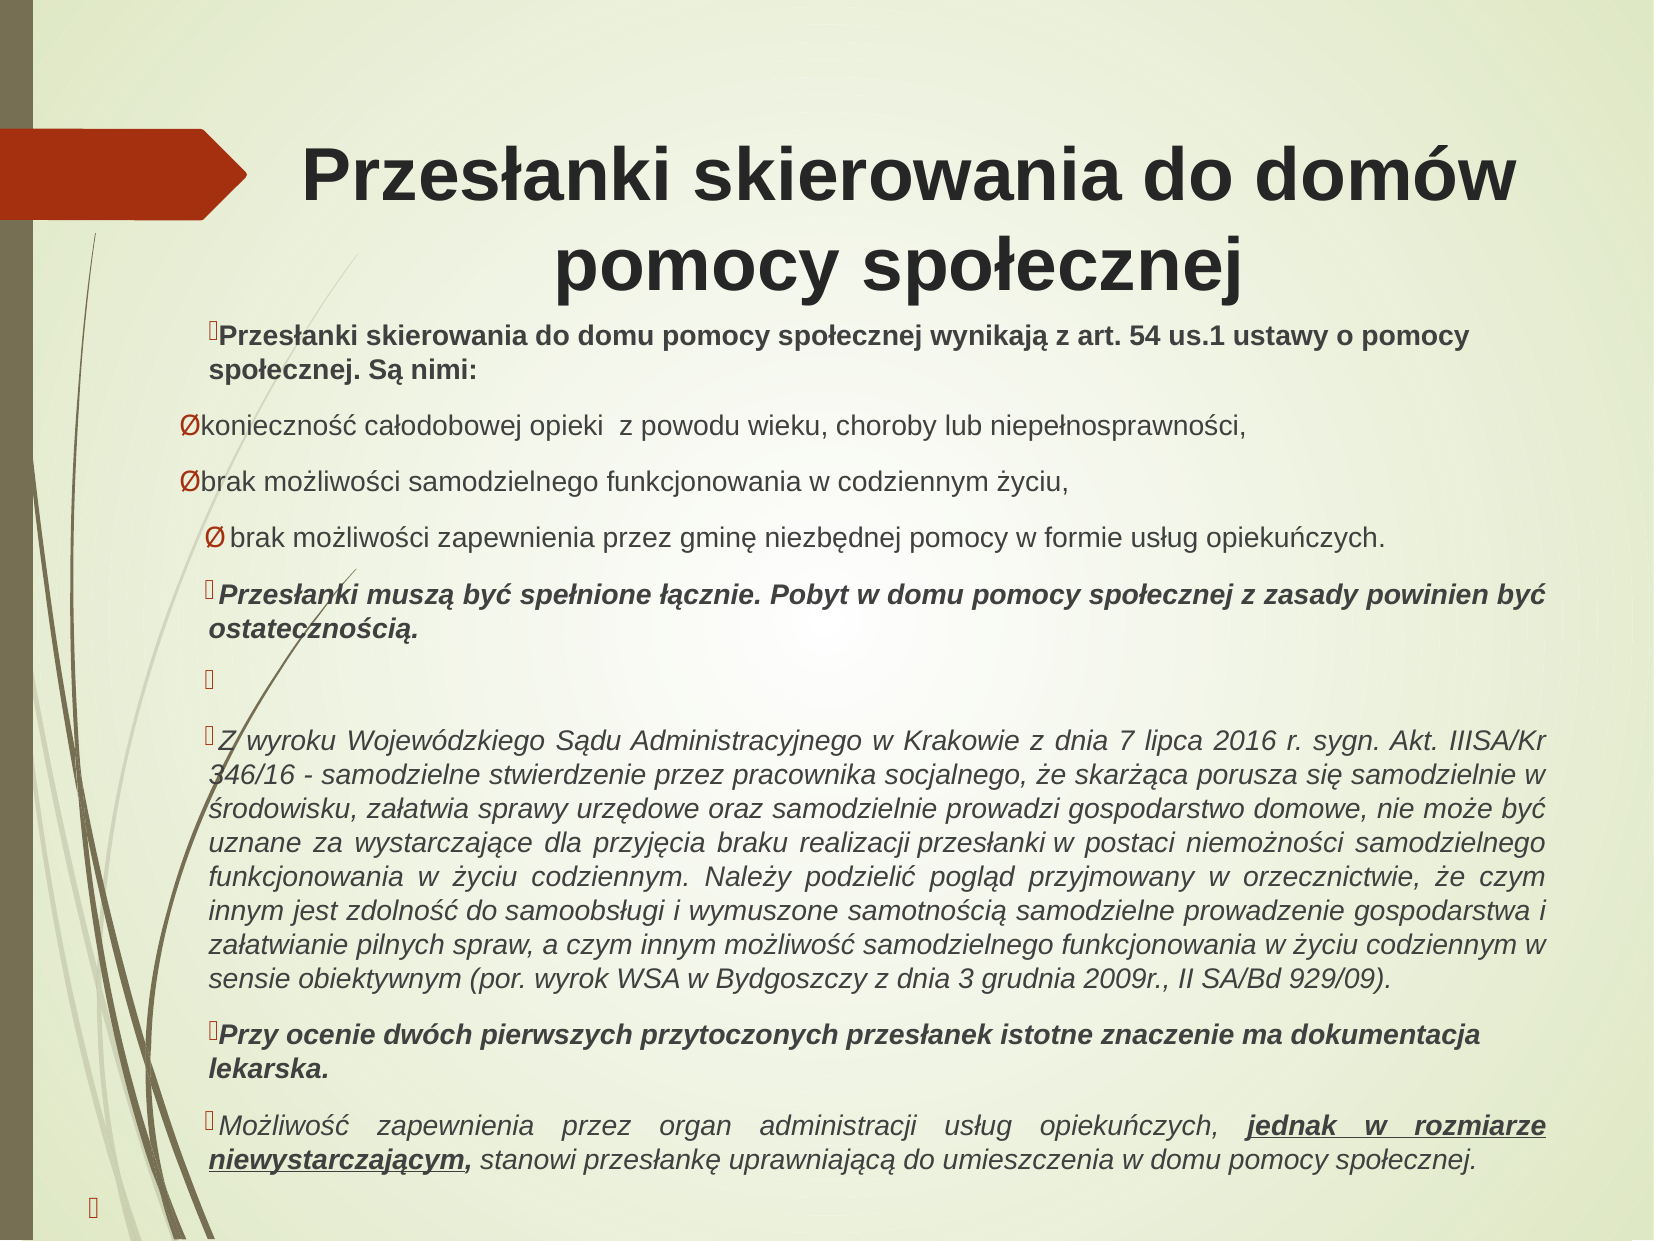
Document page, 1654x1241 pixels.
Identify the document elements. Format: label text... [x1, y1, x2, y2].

list Przesłanki skierowania do domu pomocy społecznej wynikają z art. 54 us.1 ustawy o pomocy społecznej. Są nimi: konieczność całodobowej opieki z powodu wieku, choroby lub niepełnosprawności, brak możliwości samodzielnego funkcjonowania w codziennym życiu, brak możliwości zapewnienia przez gminę niezbędnej pomocy w formie usług opiekuńczych. Przesłanki muszą być spełnione łącznie. Pobyt w domu pomocy społecznej z zasady powinien być ostatecznością. Z wyroku Wojewódzkiego Sądu Administracyjnego w Krakowie z dnia 7 lipca 2016 r. sygn. Akt. IIISA/Kr 346/16 - samodzielne stwierdzenie przez pracownika socjalnego, że skarżąca porusza się samodzielnie w środowisku, załatwia sprawy urzędowe oraz samodzielnie prowadzi gospodarstwo domowe, nie może być uznane za wystarczające dla przyjęcia braku realizacji przesłanki w postaci niemożności samodzielnego funkcjonowania w życiu codziennym. Należy podzielić pogląd przyjmowany w orzecznictwie, że czym innym jest zdolność do samoobsługi i wymuszone samotnością samodzielne prowadzenie gospodarstwa i załatwianie pilnych spraw, a czym innym możliwość samodzielnego funkcjonowania w życiu codziennym w sensie obiektywnym (por. wyrok WSA w Bydgoszczy z dnia 3 grudnia 2009r., II SA/Bd 929/09). Przy ocenie dwóch pierwszych przytoczonych przesłanek istotne znaczenie ma dokumentacja lekarska. Możliwość zapewnienia przez organ administracji usług opiekuńczych, jednak w rozmiarze niewystarczającym, stanowi przesłankę uprawniającą do umieszczenia w domu pomocy społecznej. [73, 309, 1562, 1211]
title Przesłanki skierowania do domów pomocy społecznej [165, 118, 1654, 280]
